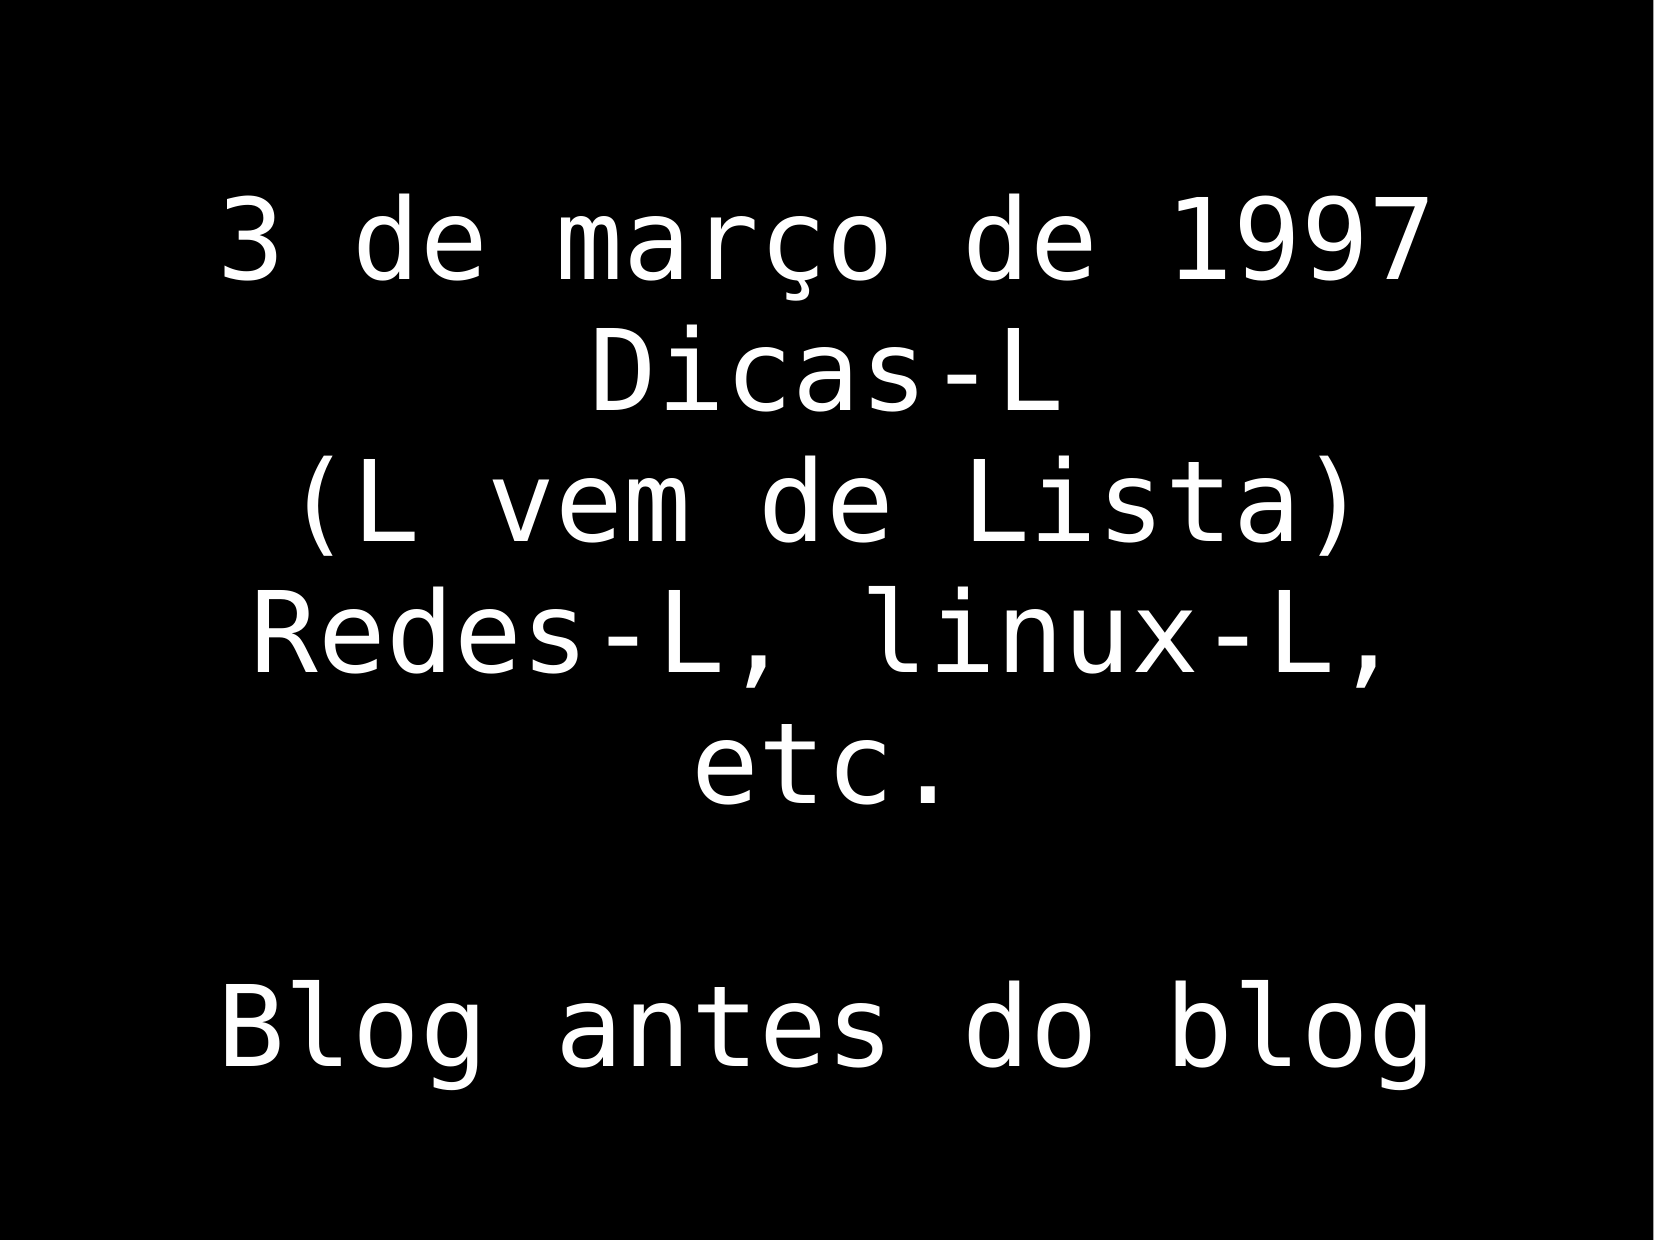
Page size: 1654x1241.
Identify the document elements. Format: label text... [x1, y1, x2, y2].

text_box 3 de março de 1997 Dicas-L (L vem de Lista) Redes-L, linux-L, etc. Blog antes do blog [82, 240, 1571, 1159]
